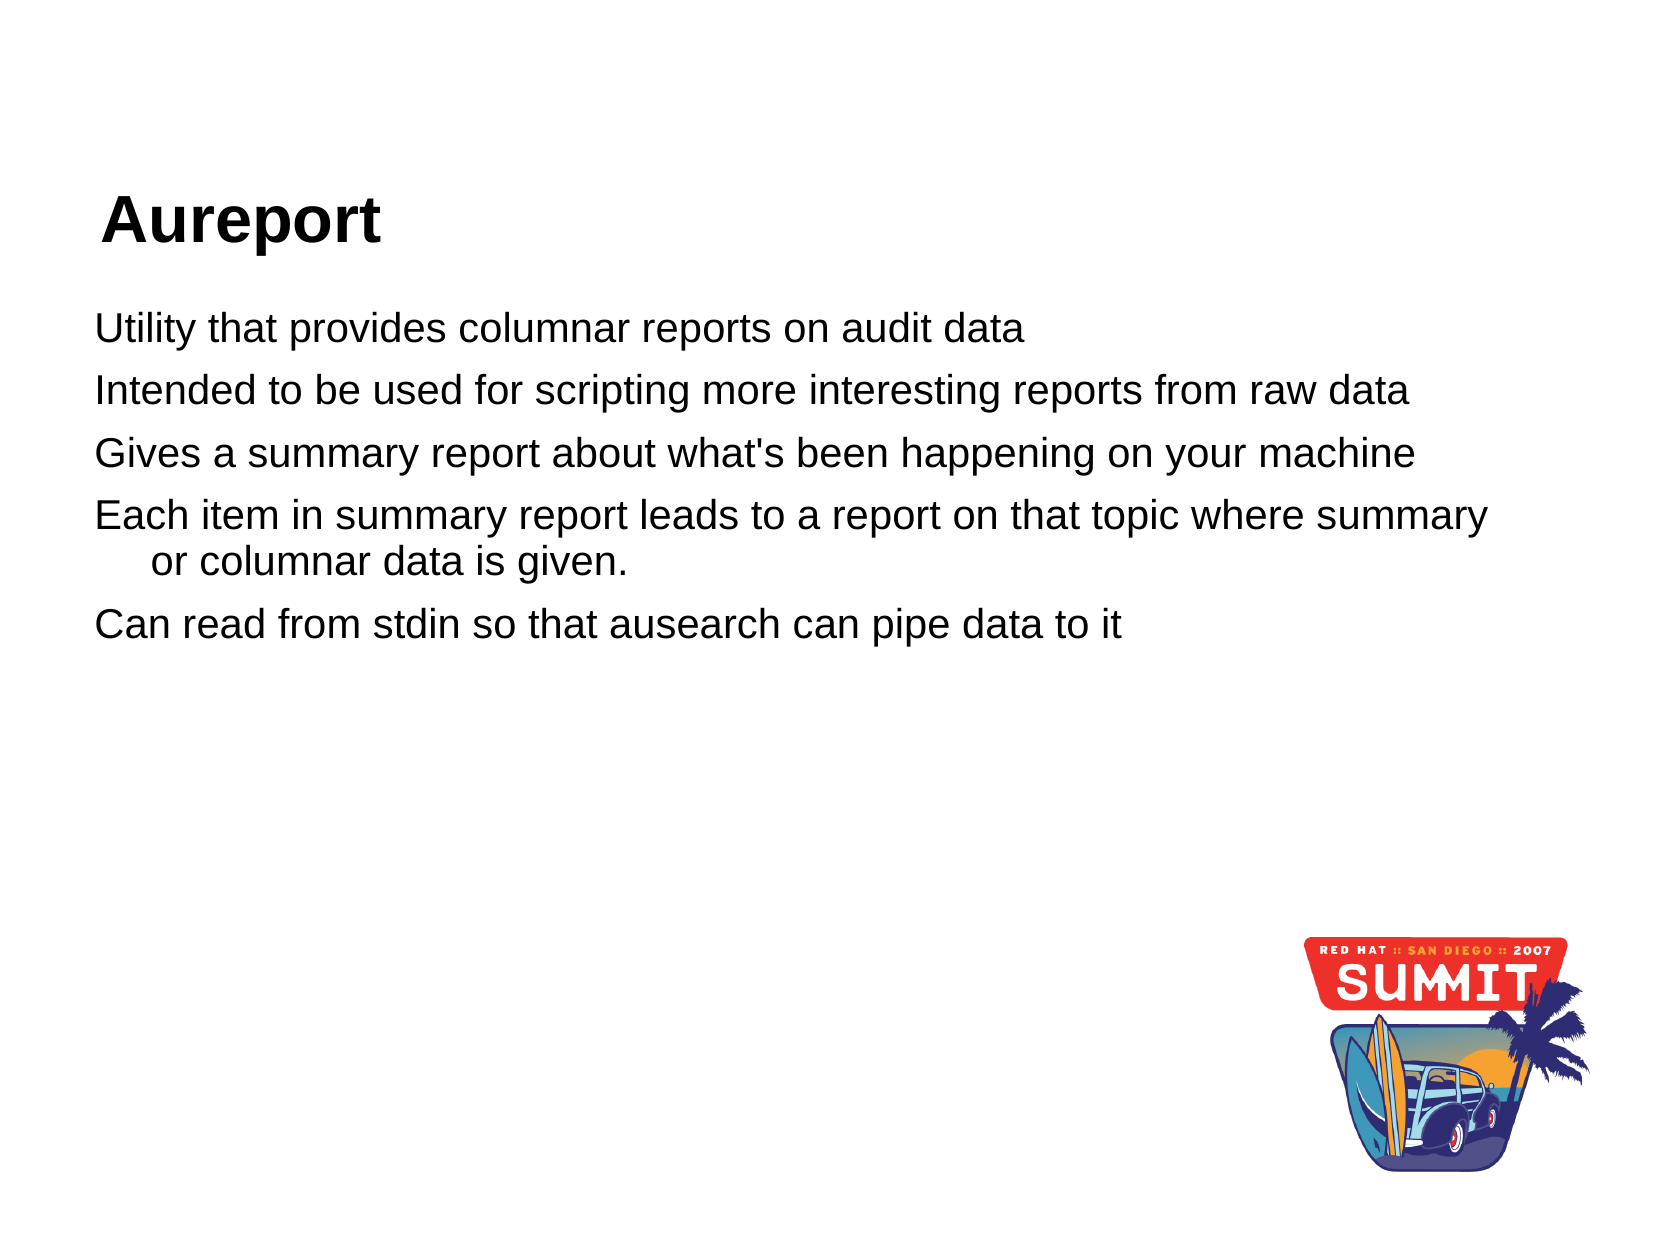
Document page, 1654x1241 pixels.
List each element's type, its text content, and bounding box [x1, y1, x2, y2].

picture [1500, 937, 1590, 1172]
title Aureport [100, 164, 1506, 275]
list Utility that provides columnar reports on audit data Intended to be used for scripting more interesting reports from raw data Gives a summary report about what's been happening on your machine Each item in summary report leads to a report on that topic where summary or columnar data is given. Can read from stdin so that ausearch can pipe data to it [94, 304, 1500, 1174]
